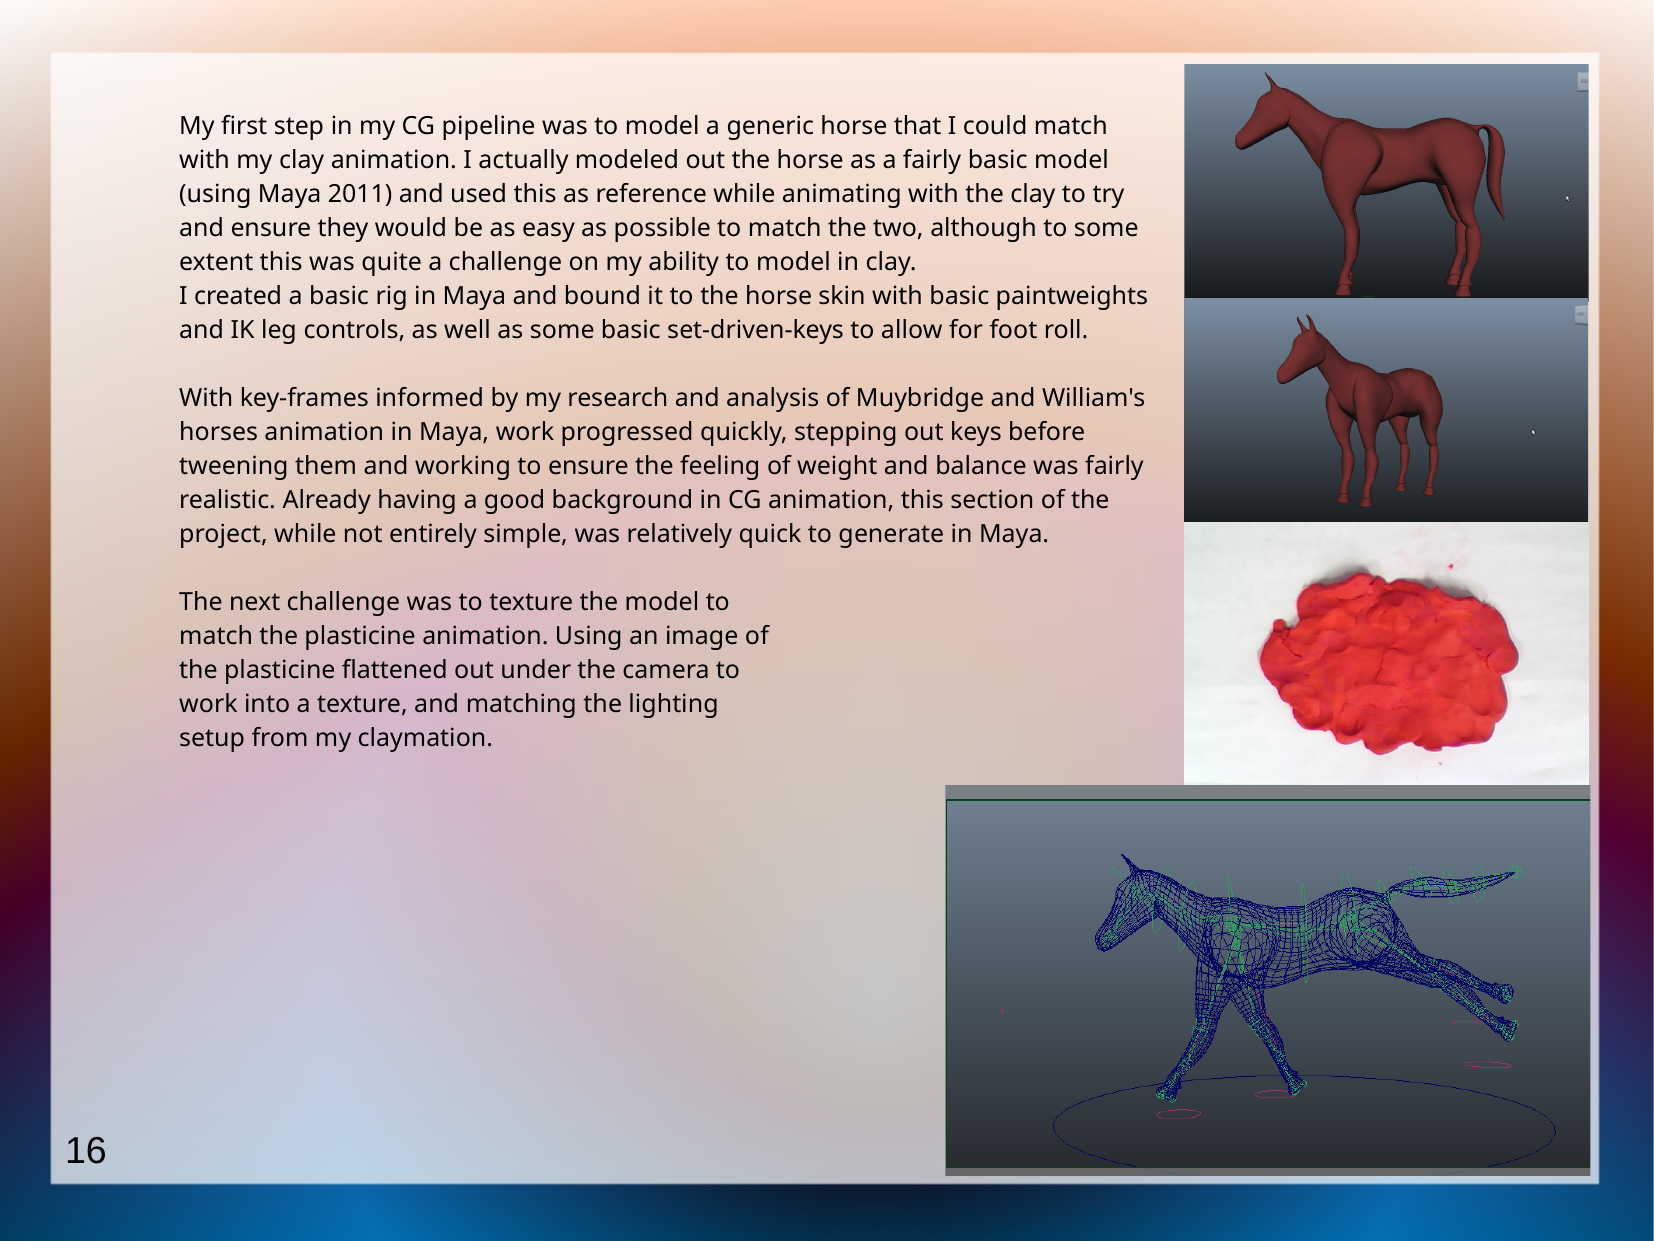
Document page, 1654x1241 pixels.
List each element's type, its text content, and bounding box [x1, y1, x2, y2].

text_box My first step in my CG pipeline was to model a generic horse that I could match with my clay animation. I actually modeled out the horse as a fairly basic model (using Maya 2011) and used this as reference while animating with the clay to try and ensure they would be as easy as possible to match the two, although to some extent this was quite a challenge on my ability to model in clay. I created a basic rig in Maya and bound it to the horse skin with basic paintweights and IK leg controls, as well as some basic set-driven-keys to allow for foot roll. With key-frames informed by my research and analysis of Muybridge and William's horses animation in Maya, work progressed quickly, stepping out keys before tweening them and working to ensure the feeling of weight and balance was fairly realistic. Already having a good background in CG animation, this section of the project, while not entirely simple, was relatively quick to generate in Maya. The next challenge was to texture the model to match the plasticine animation. Using an image of the plasticine flattened out under the camera to work into a texture, and matching the lighting setup from my claymation. [164, 100, 1169, 1162]
text_box <number> [50, 1122, 709, 1193]
picture [0, 0, 1654, 1241]
